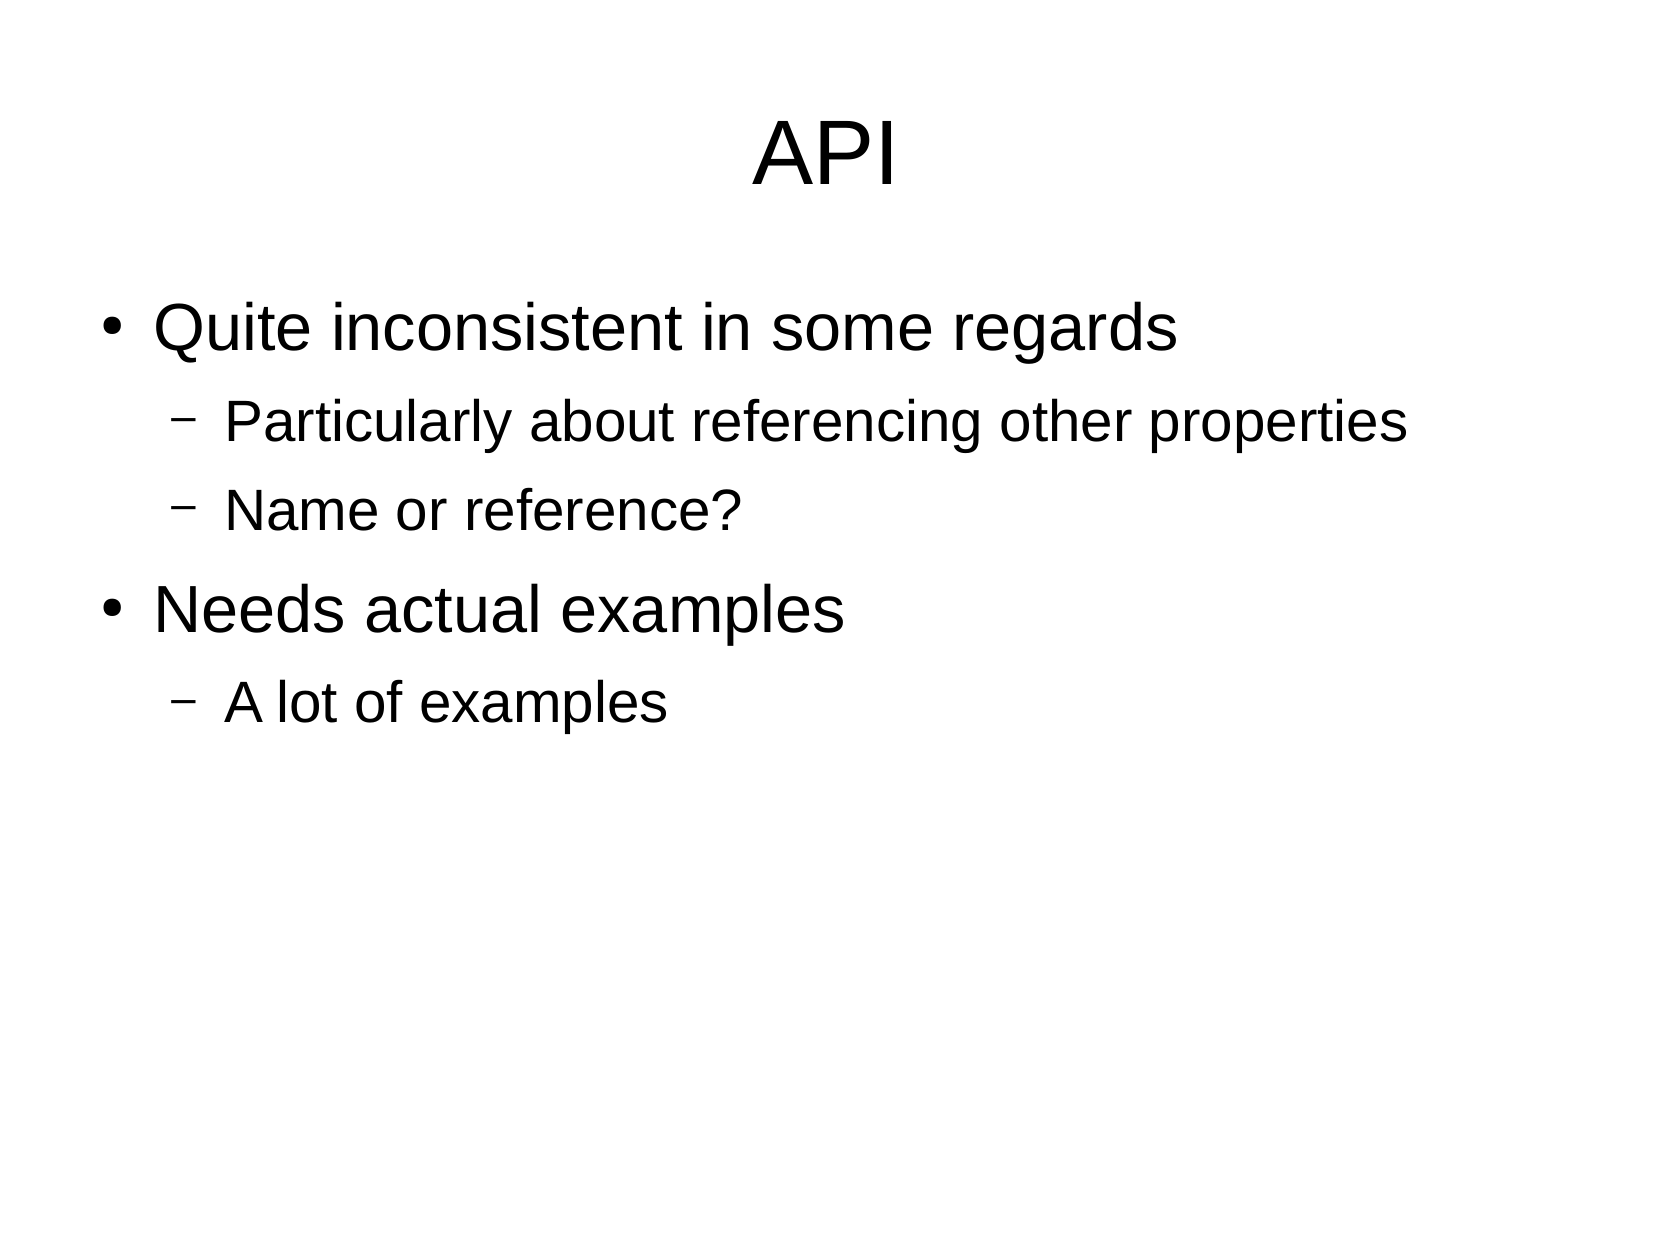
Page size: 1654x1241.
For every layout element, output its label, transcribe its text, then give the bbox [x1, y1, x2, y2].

list Quite inconsistent in some regards Particularly about referencing other properties Name or reference? Needs actual examples A lot of examples [82, 290, 1571, 1010]
title API [82, 49, 1571, 257]
